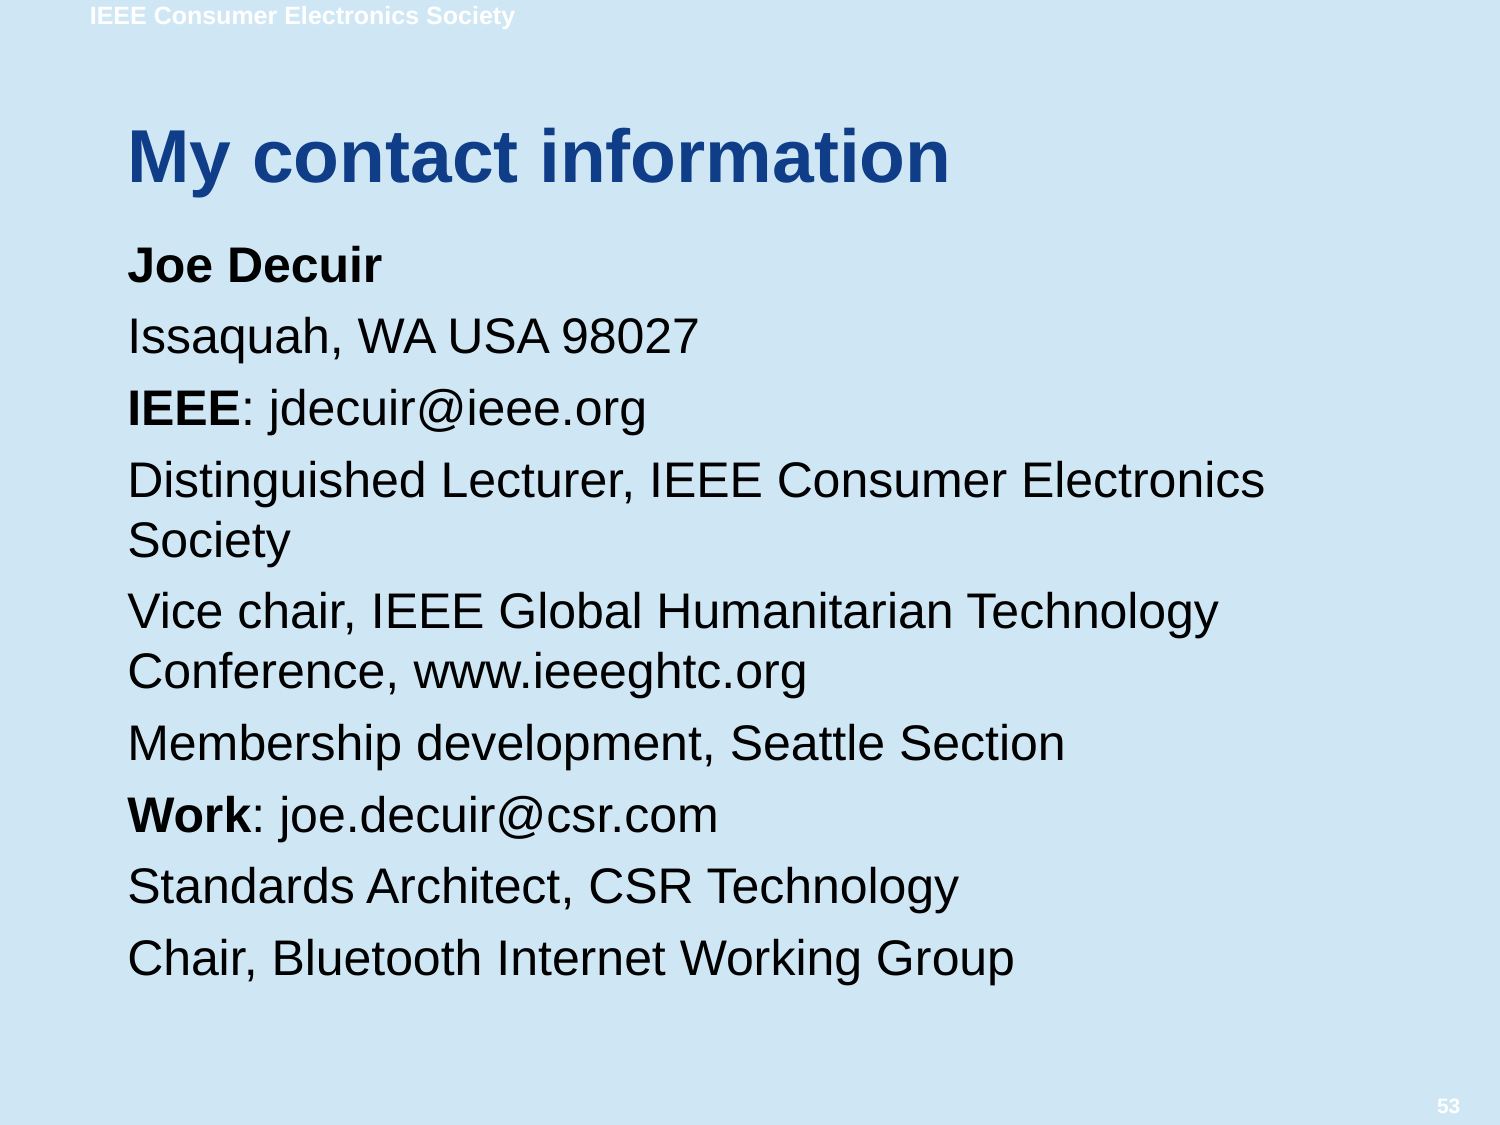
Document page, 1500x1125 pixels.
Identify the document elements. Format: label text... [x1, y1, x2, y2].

title My contact information [112, 99, 1388, 213]
list Joe Decuir Issaquah, WA USA 98027 IEEE: jdecuir@ieee.org Distinguished Lecturer, IEEE Consumer Electronics Society Vice chair, IEEE Global Humanitarian Technology Conference, www.ieeeghtc.org Membership development, Seattle Section Work: joe.decuir@csr.com Standards Architect, CSR Technology Chair, Bluetooth Internet Working Group [112, 224, 1388, 1000]
